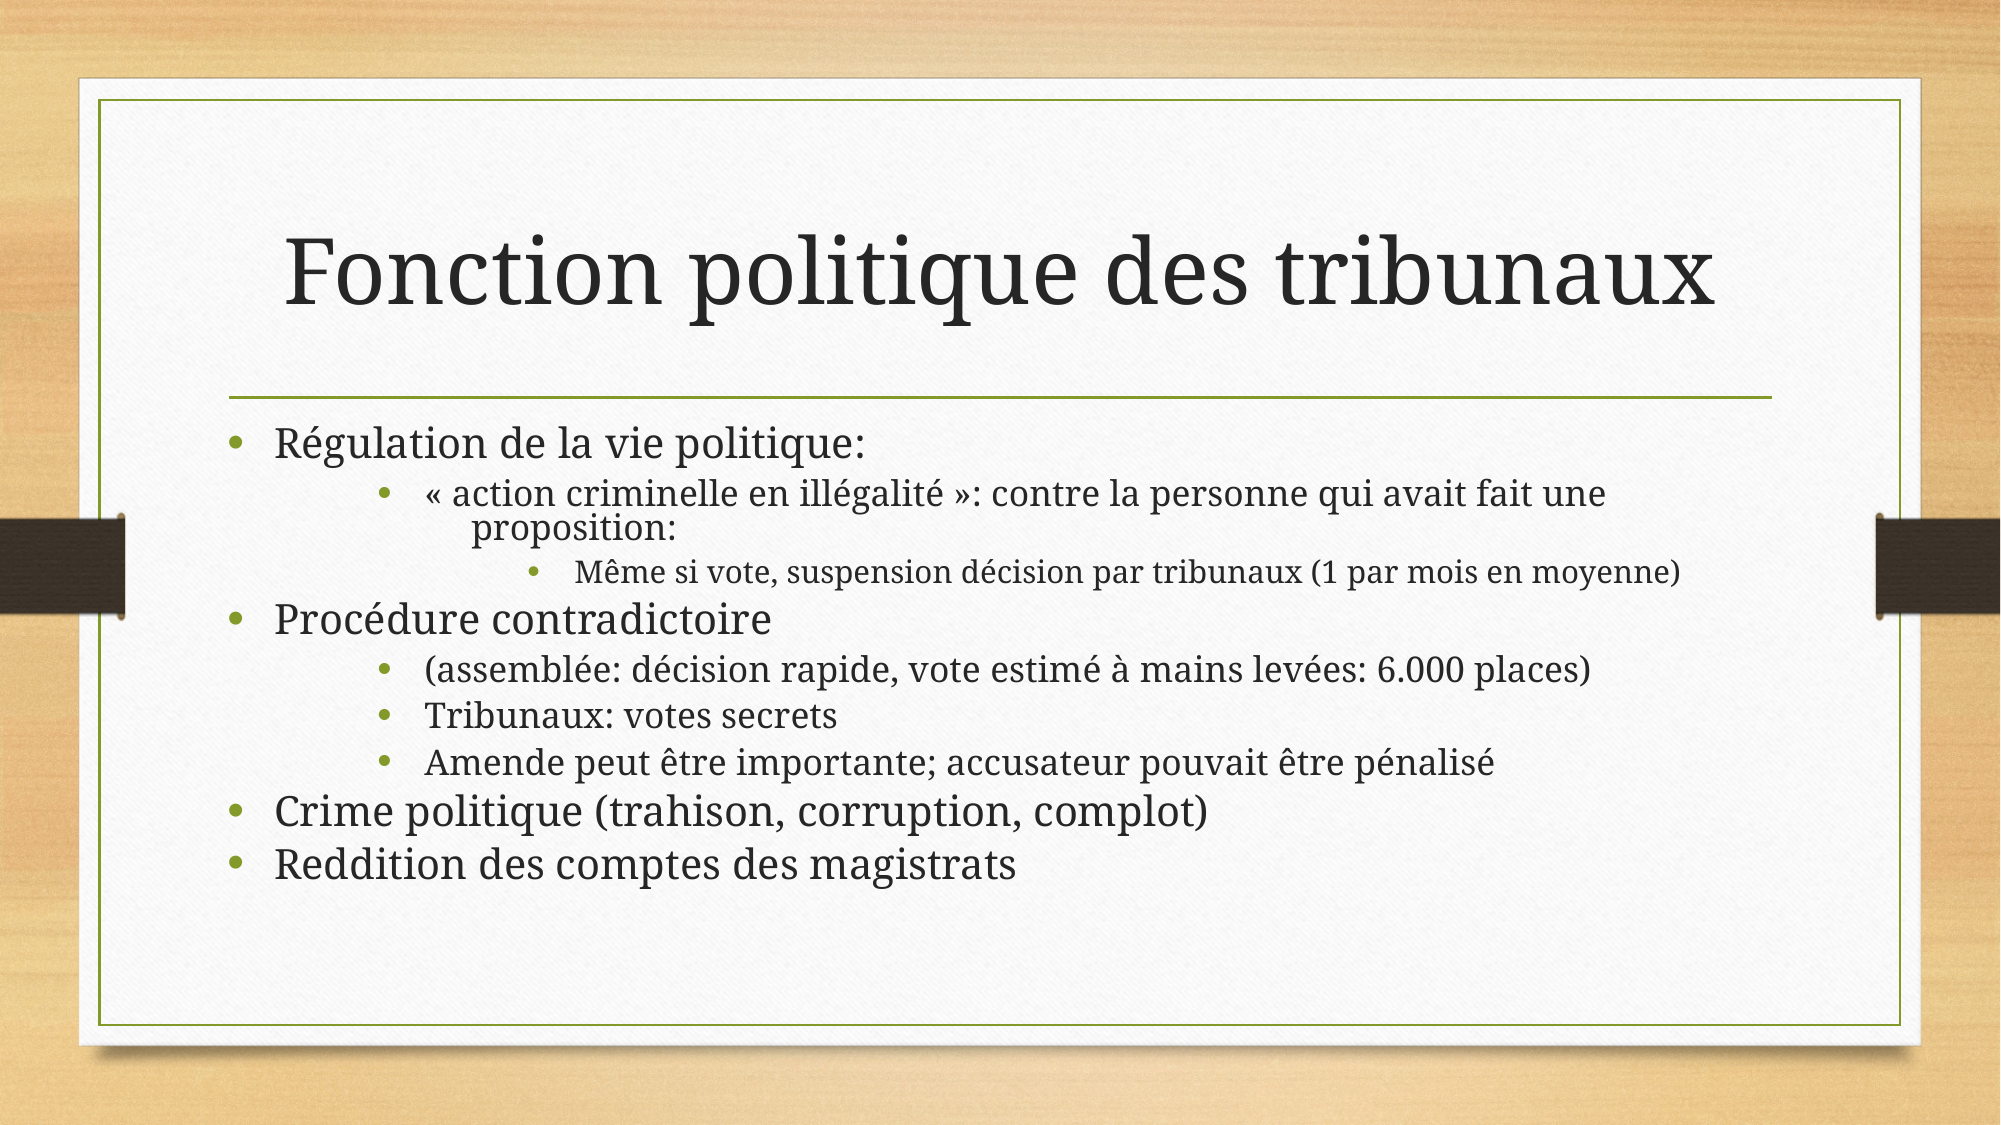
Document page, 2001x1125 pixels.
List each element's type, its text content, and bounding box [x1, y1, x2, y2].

title Fonction politique des tribunaux [212, 161, 1788, 376]
list Régulation de la vie politique: « action criminelle en illégalité »: contre la personne qui avait fait une proposition: Même si vote, suspension décision par tribunaux (1 par mois en moyenne) Procédure contradictoire (assemblée: décision rapide, vote estimé à mains levées: 6.000 places) Tribunaux: votes secrets Amende peut être importante; accusateur pouvait être pénalisé Crime politique (trahison, corruption, complot) Reddition des comptes des magistrats [212, 419, 1788, 964]
